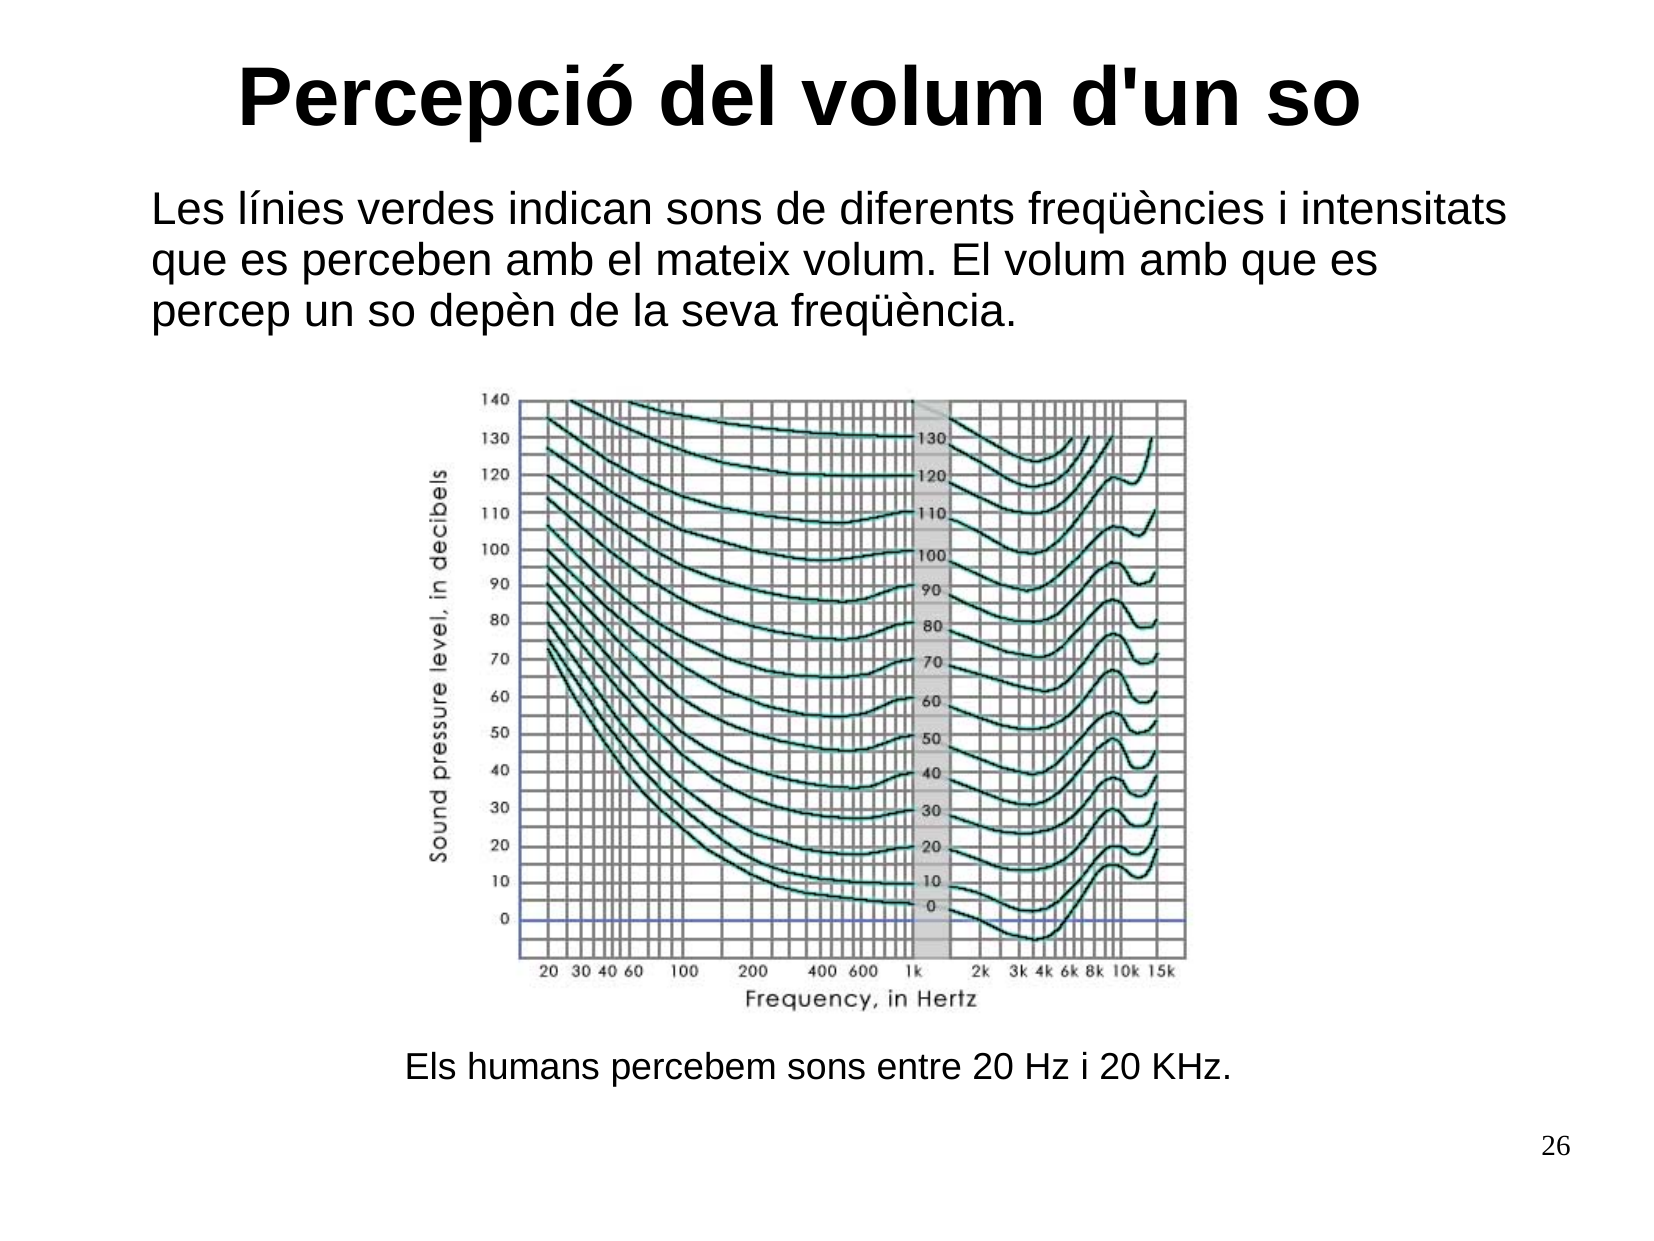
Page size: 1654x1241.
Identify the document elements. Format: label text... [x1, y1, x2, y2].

text_box Els humans percebem sons entre 20 Hz i 20 KHz. [389, 1038, 1283, 1095]
text_box Les línies verdes indican sons de diferents freqüències i intensitats que es perceben amb el mateix volum. El volum amb que es percep un so depèn de la seva freqüència. [136, 175, 1547, 345]
picture [392, 375, 1223, 1021]
text_box Percepció del volum d'un so [223, 42, 1425, 151]
